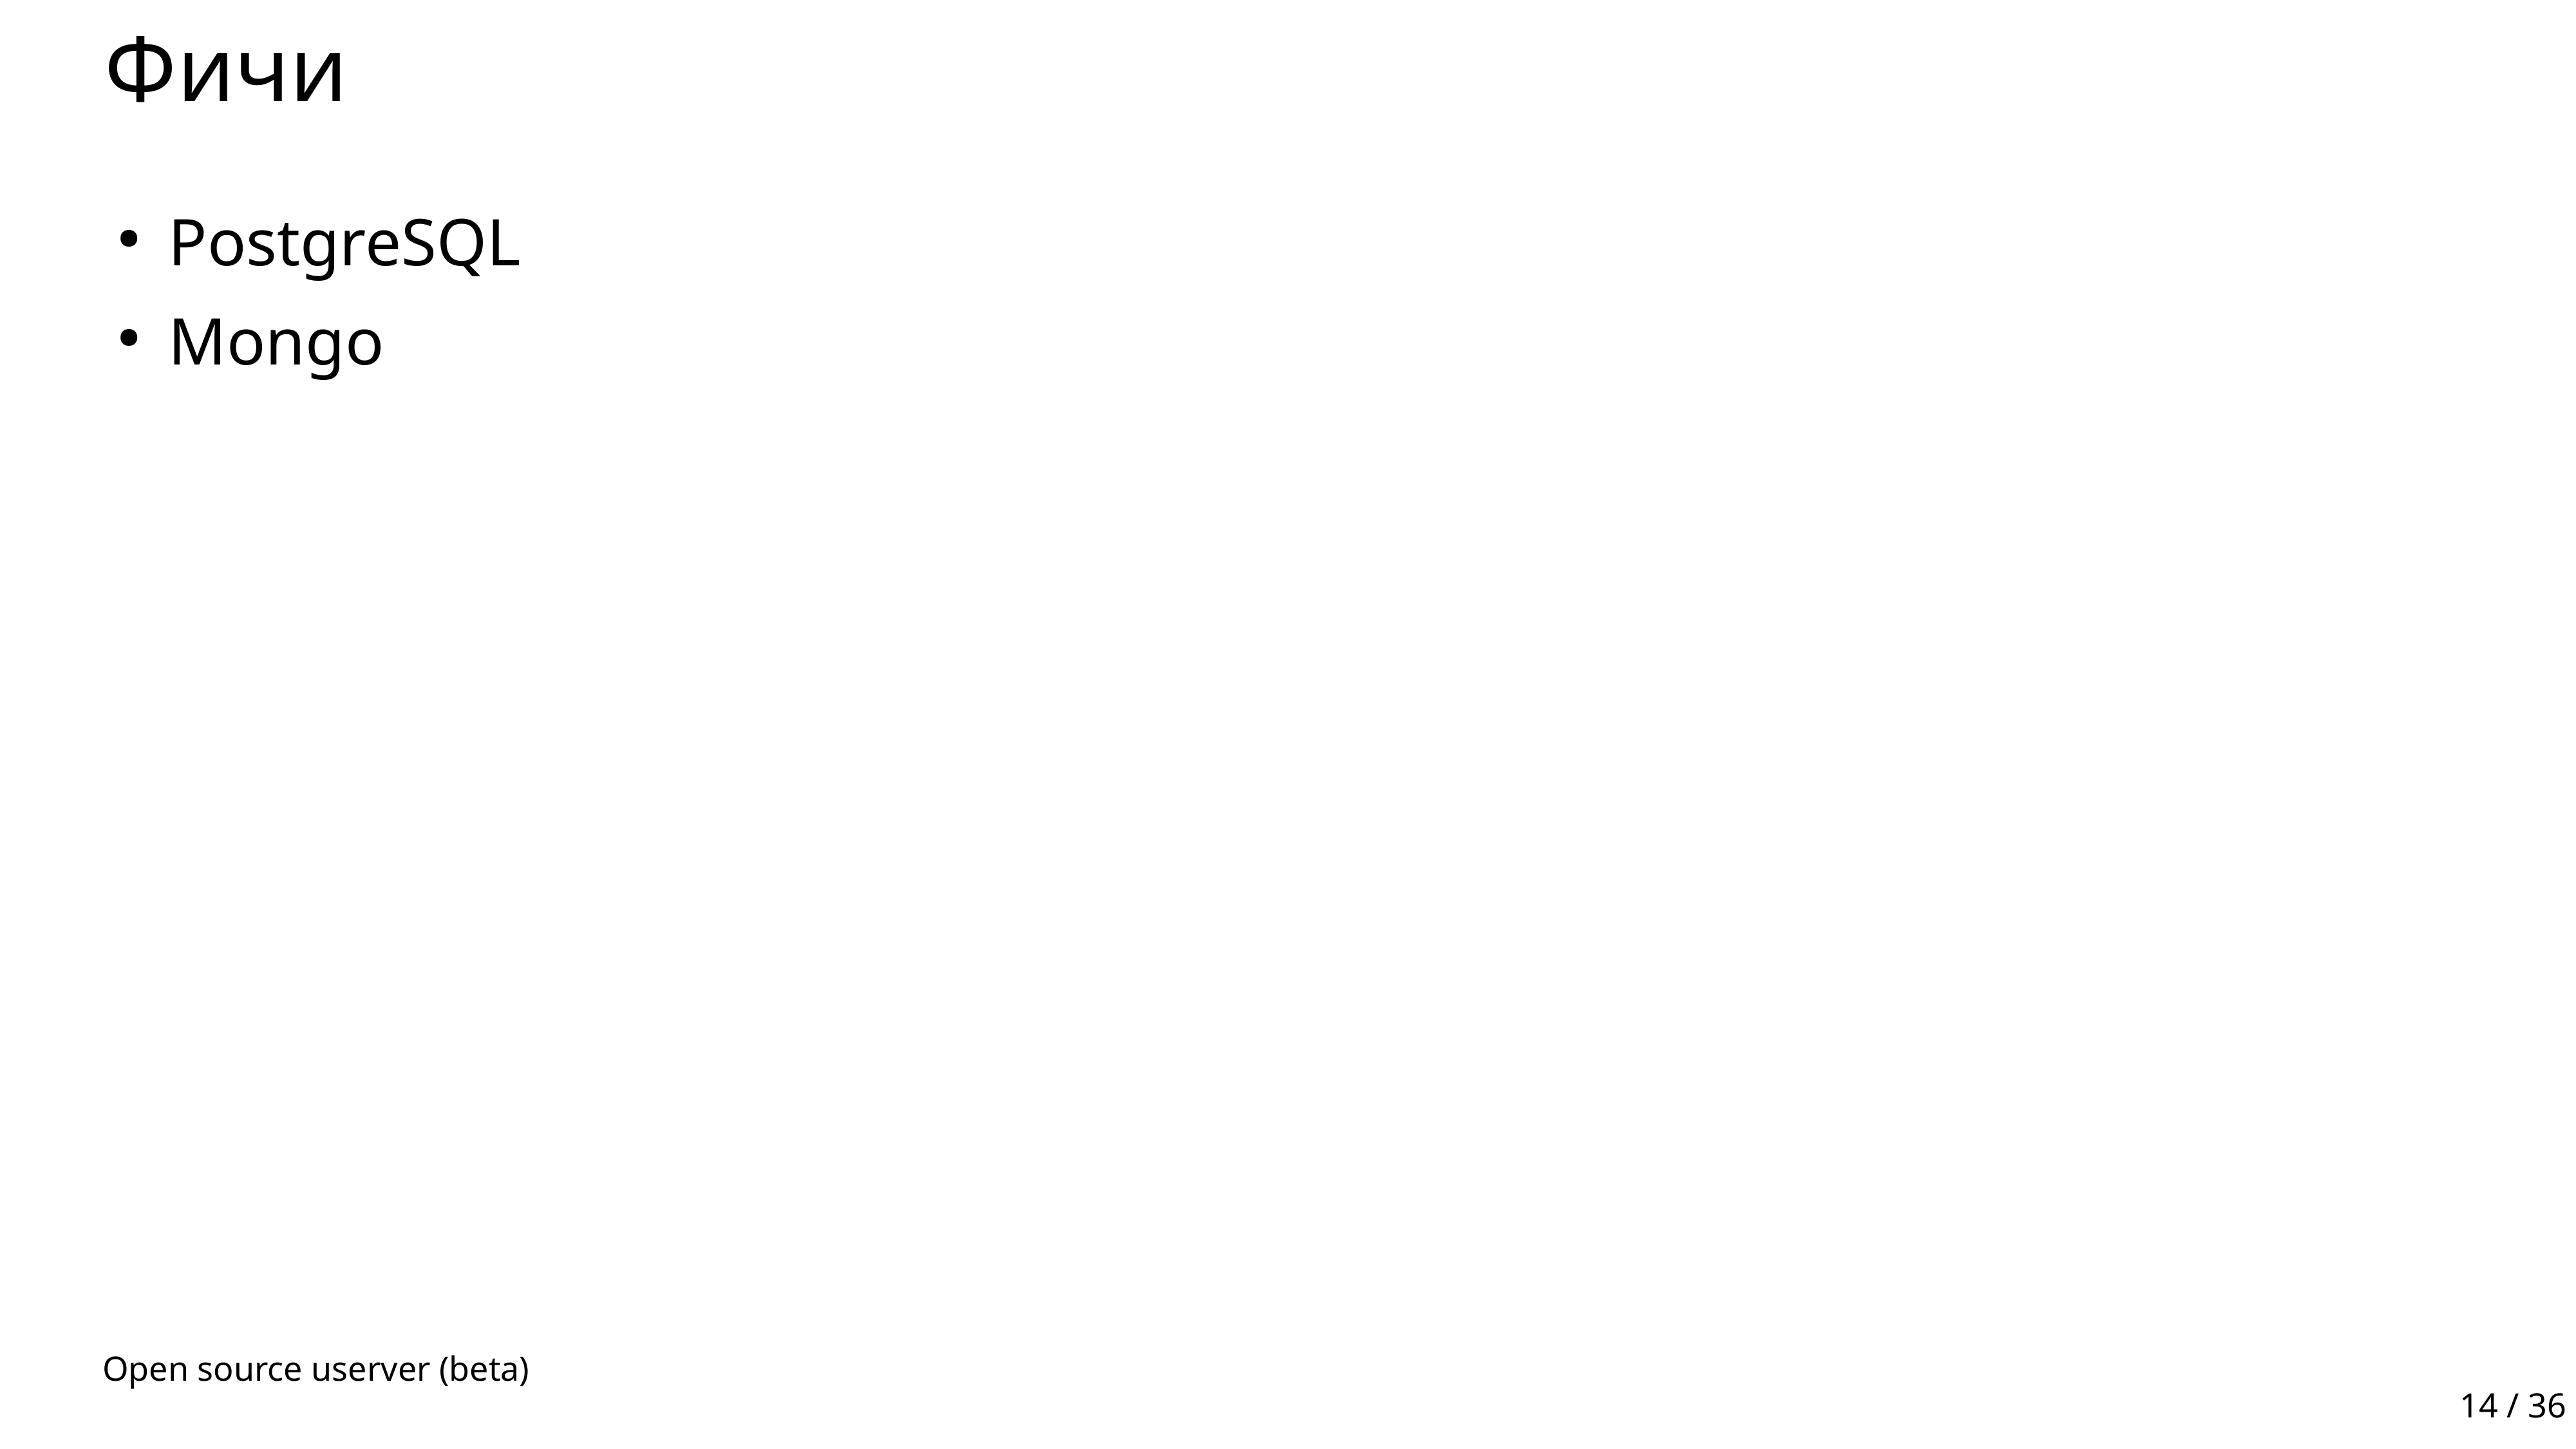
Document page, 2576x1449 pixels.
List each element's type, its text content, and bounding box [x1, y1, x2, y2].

title Фичи [95, 19, 2576, 155]
list PostgreSQL Mongo [97, 193, 1343, 1361]
list Open source userver (beta) [93, 1338, 1190, 1393]
list <number> / 36 [1479, 1376, 2576, 1431]
